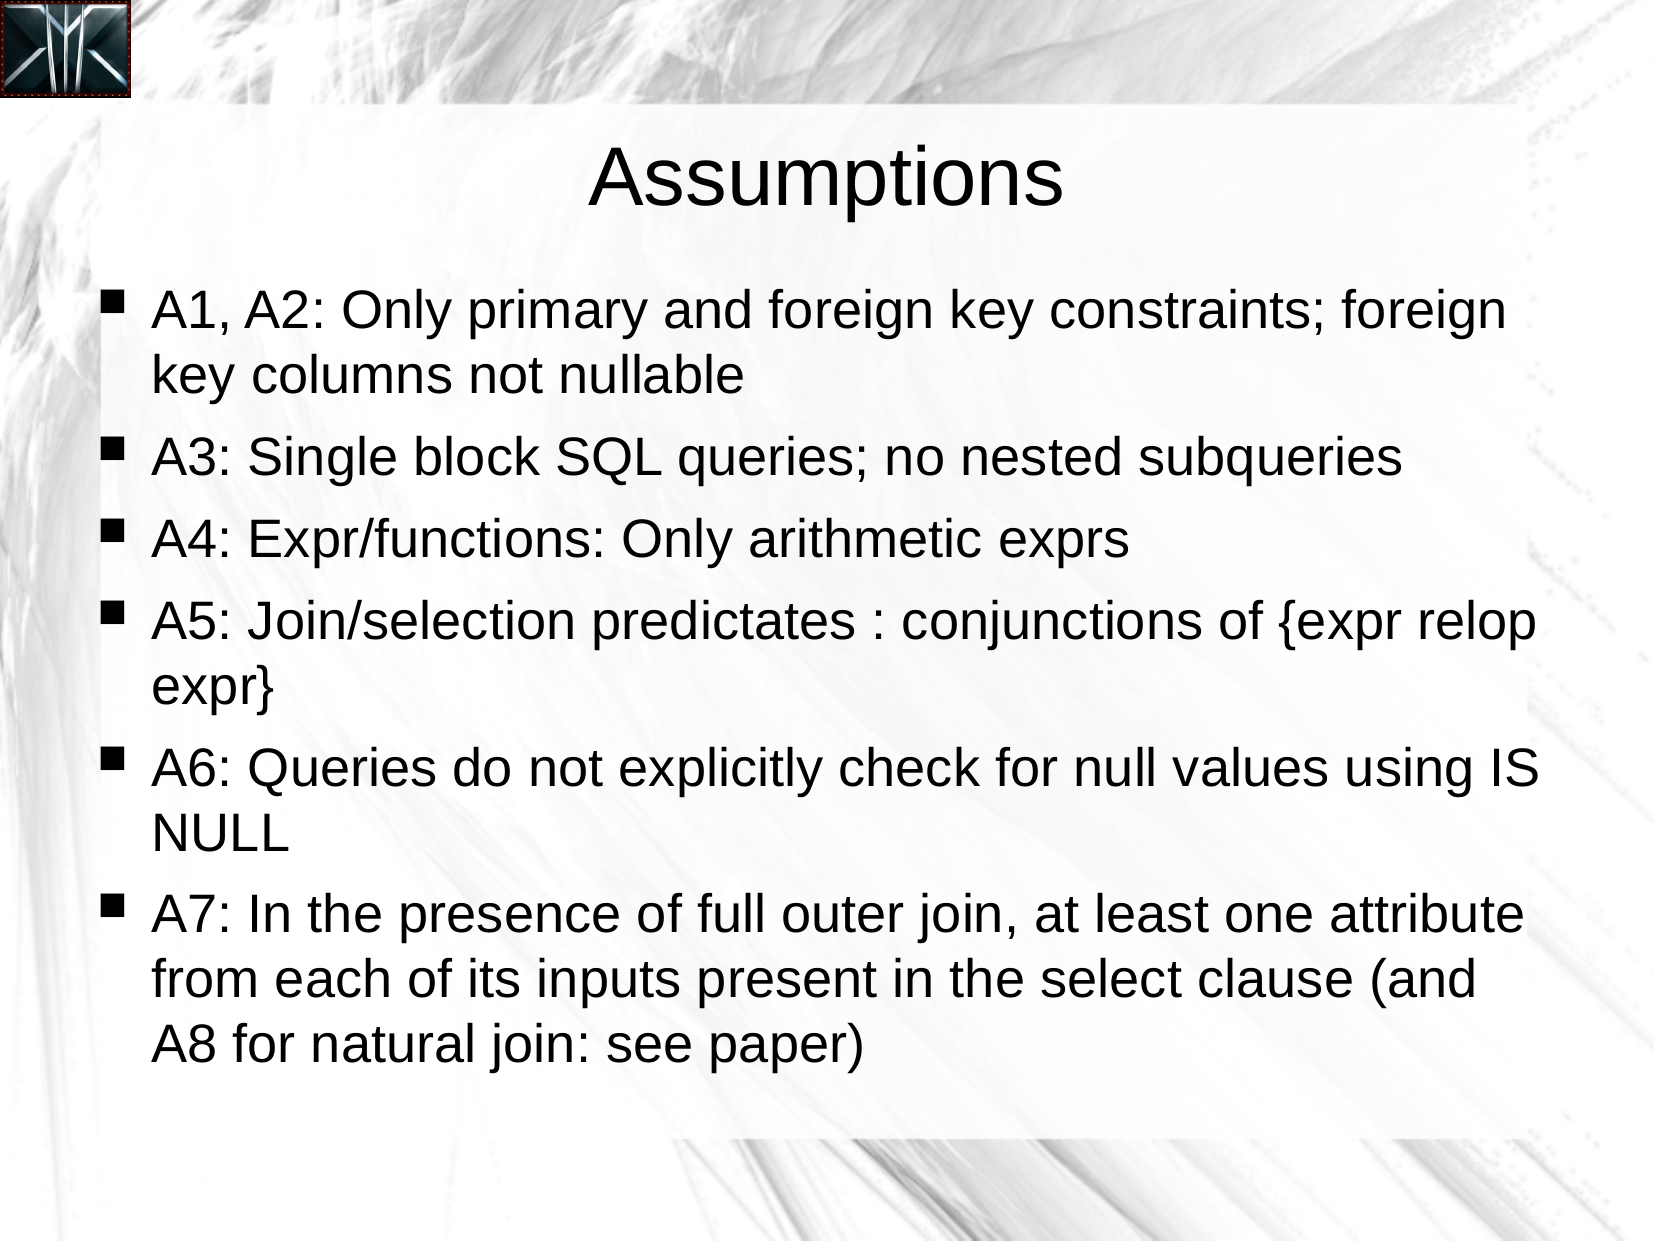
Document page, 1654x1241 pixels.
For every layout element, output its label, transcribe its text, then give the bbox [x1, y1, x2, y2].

list A1, A2: Only primary and foreign key constraints; foreign key columns not nullable A3: Single block SQL queries; no nested subqueries A4: Expr/functions: Only arithmetic exprs A5: Join/selection predictates : conjunctions of {expr relop expr} A6: Queries do not explicitly check for null values using IS NULL A7: In the presence of full outer join, at least one attribute from each of its inputs present in the select clause (and A8 for natural join: see paper) [82, 266, 1571, 1183]
title Assumptions [82, 50, 1571, 266]
picture [0, 0, 1654, 1241]
